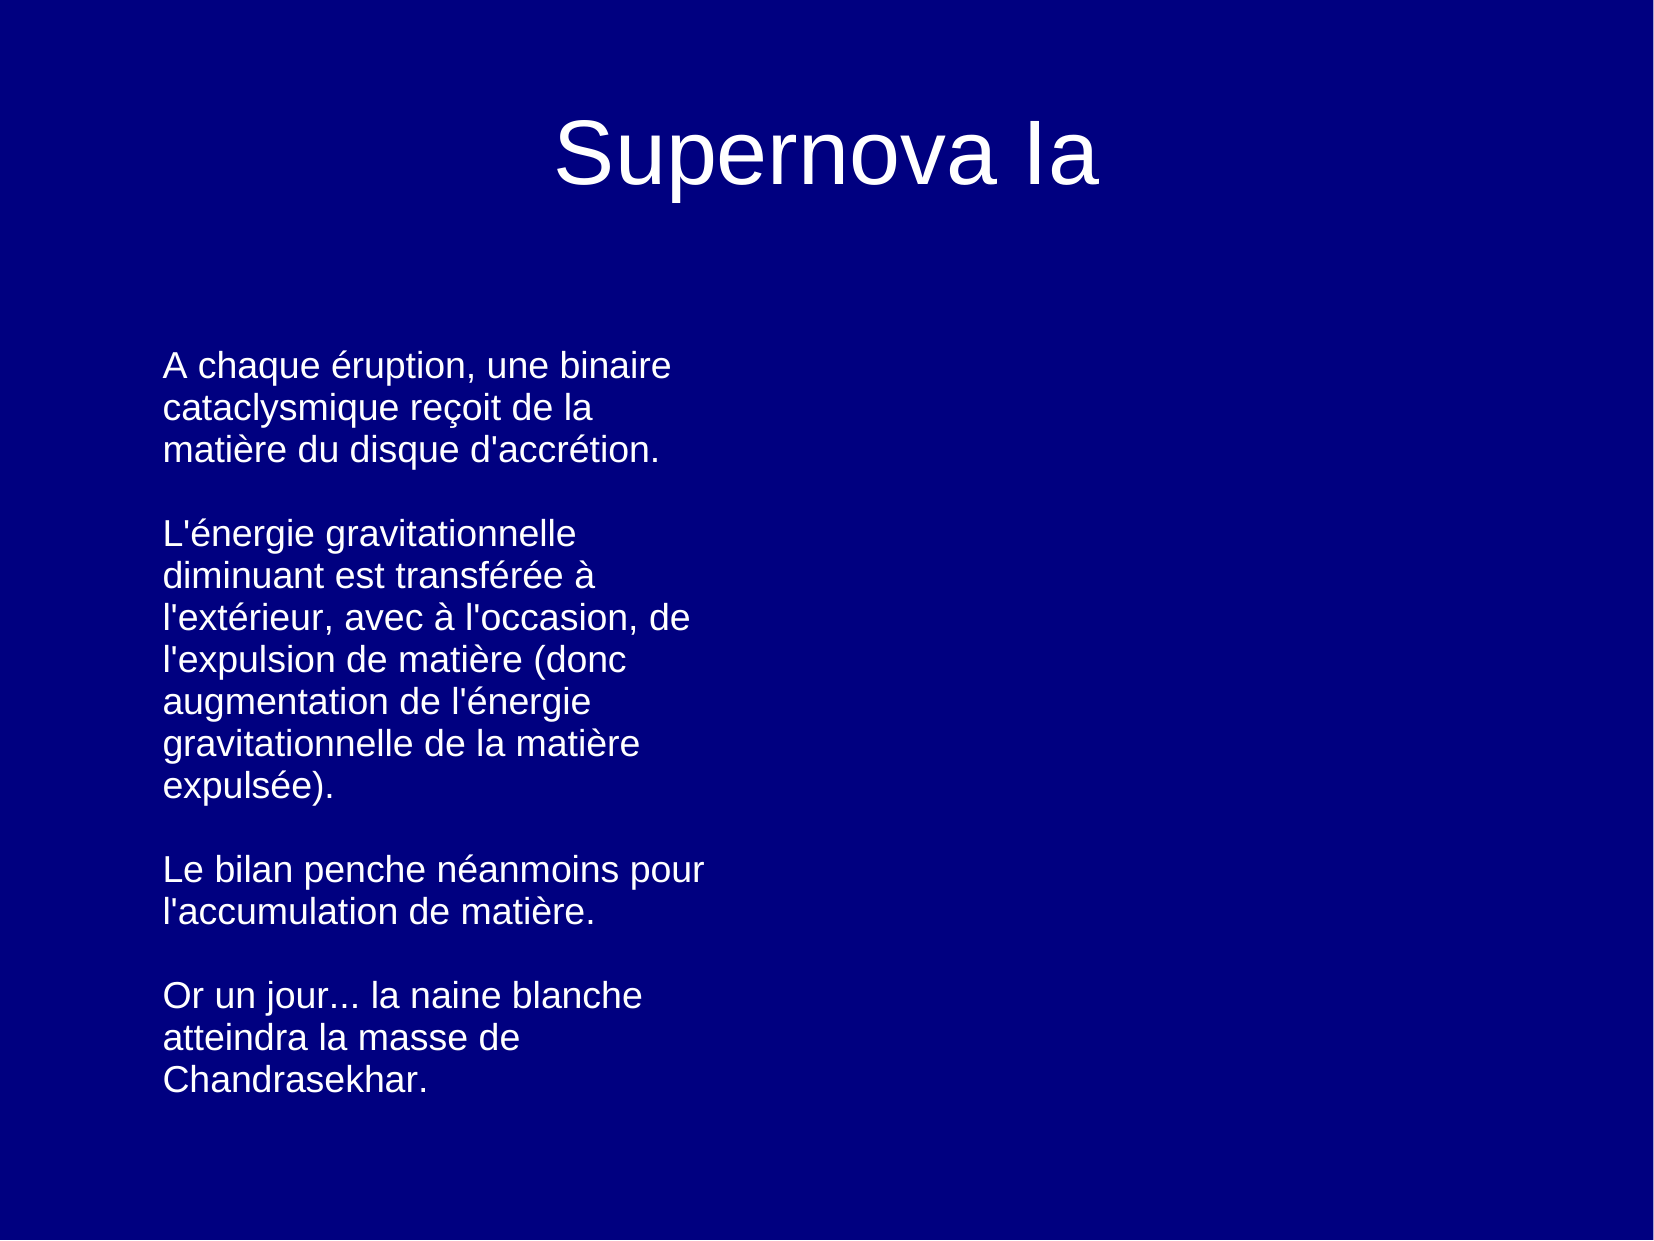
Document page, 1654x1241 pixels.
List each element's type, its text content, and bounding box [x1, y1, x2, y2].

title Supernova Ia [82, 49, 1571, 257]
text_box A chaque éruption, une binaire cataclysmique reçoit de la matière du disque d'accrétion. L'énergie gravitationnelle diminuant est transférée à l'extérieur, avec à l'occasion, de l'expulsion de matière (donc augmentation de l'énergie gravitationnelle de la matière expulsée). Le bilan penche néanmoins pour l'accumulation de matière. Or un jour... la naine blanche atteindra la masse de Chandrasekhar. [147, 295, 739, 1194]
